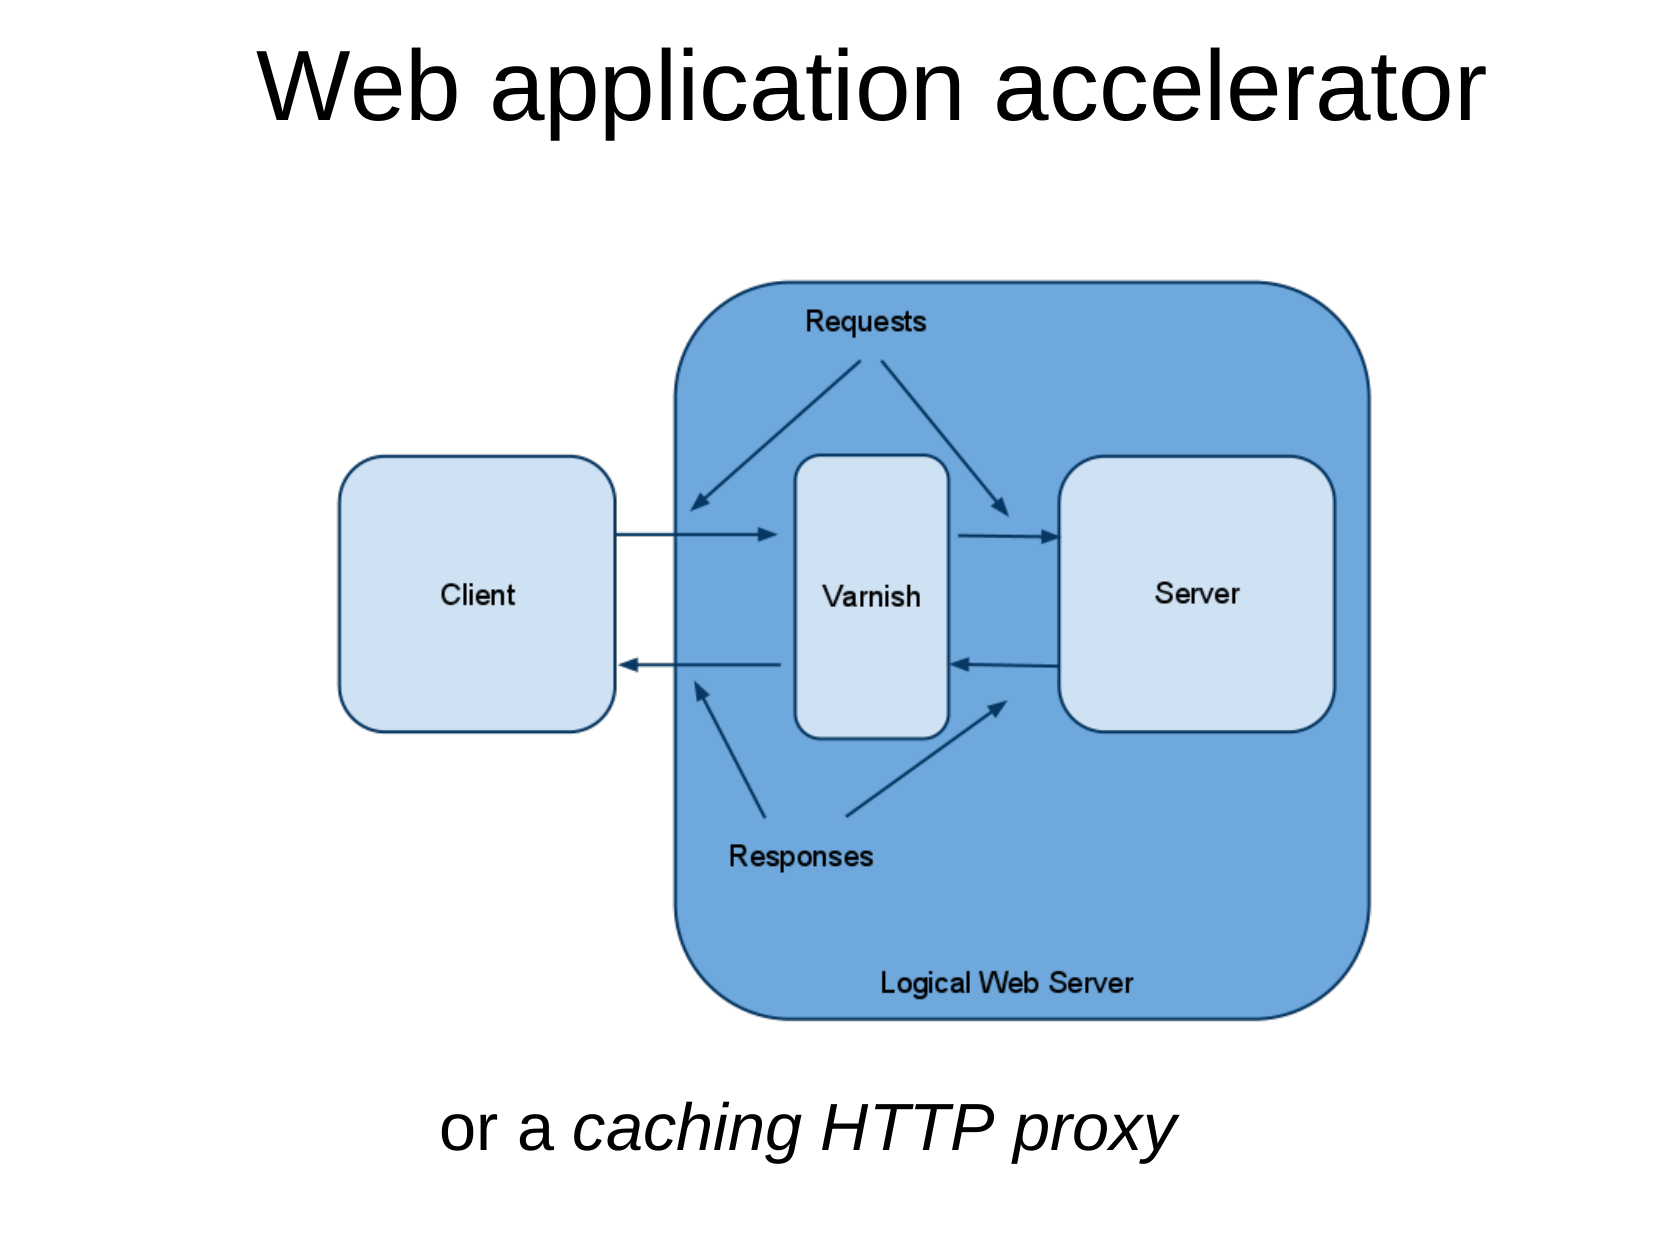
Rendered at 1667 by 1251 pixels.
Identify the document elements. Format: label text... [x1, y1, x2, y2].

picture [59, 144, 1559, 1251]
title Web application accelerator [179, 29, 1565, 230]
